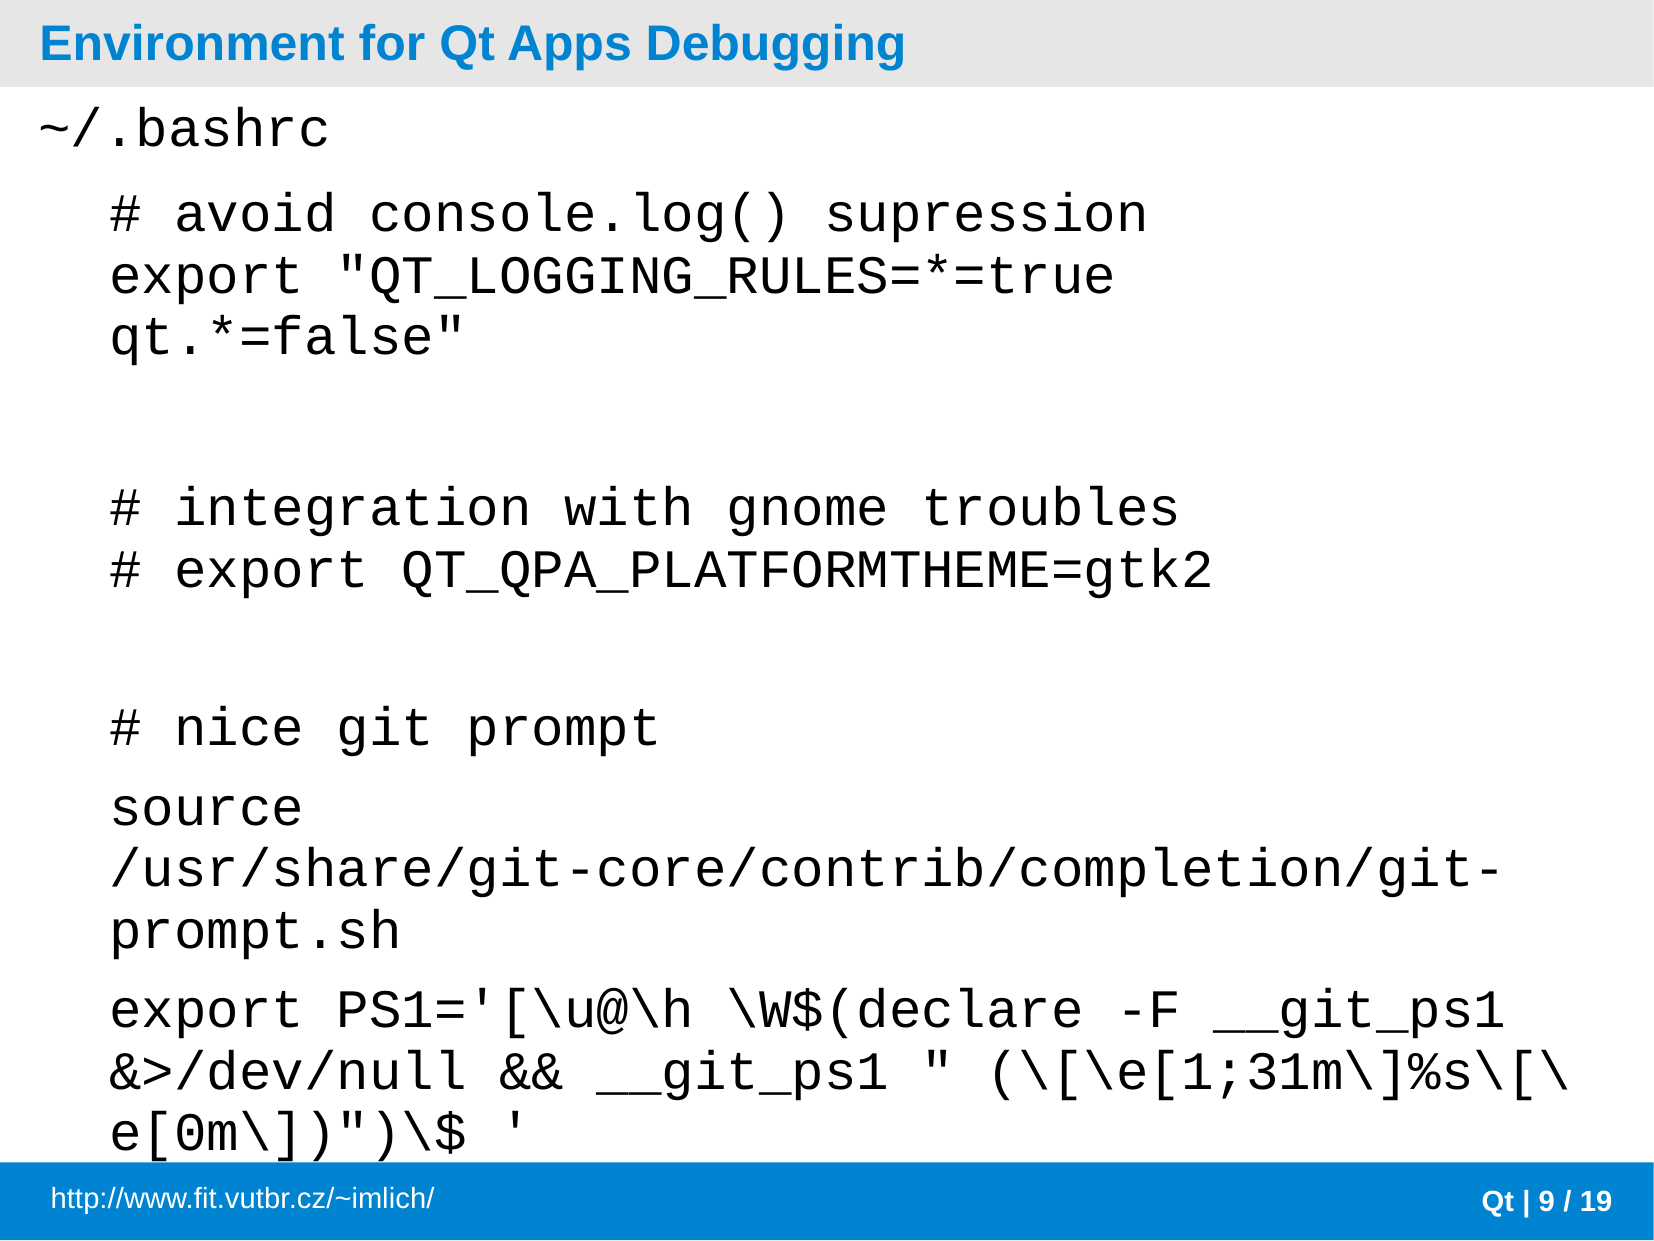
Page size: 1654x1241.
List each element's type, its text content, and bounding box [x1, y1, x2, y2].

title Environment for Qt Apps Debugging [39, 5, 1615, 81]
list ~/.bashrc # avoid console.log() supression export "QT_LOGGING_RULES=*=true qt.*=false" # integration with gnome troubles # export QT_QPA_PLATFORMTHEME=gtk2 # nice git prompt source /usr/share/git-core/contrib/completion/git-prompt.sh export PS1='[\u@\h \W$(declare -F __git_ps1 &>/dev/null && __git_ps1 " (\[\e[1;31m\]%s\[\e[0m\])")\$ ' [38, 101, 1616, 1185]
